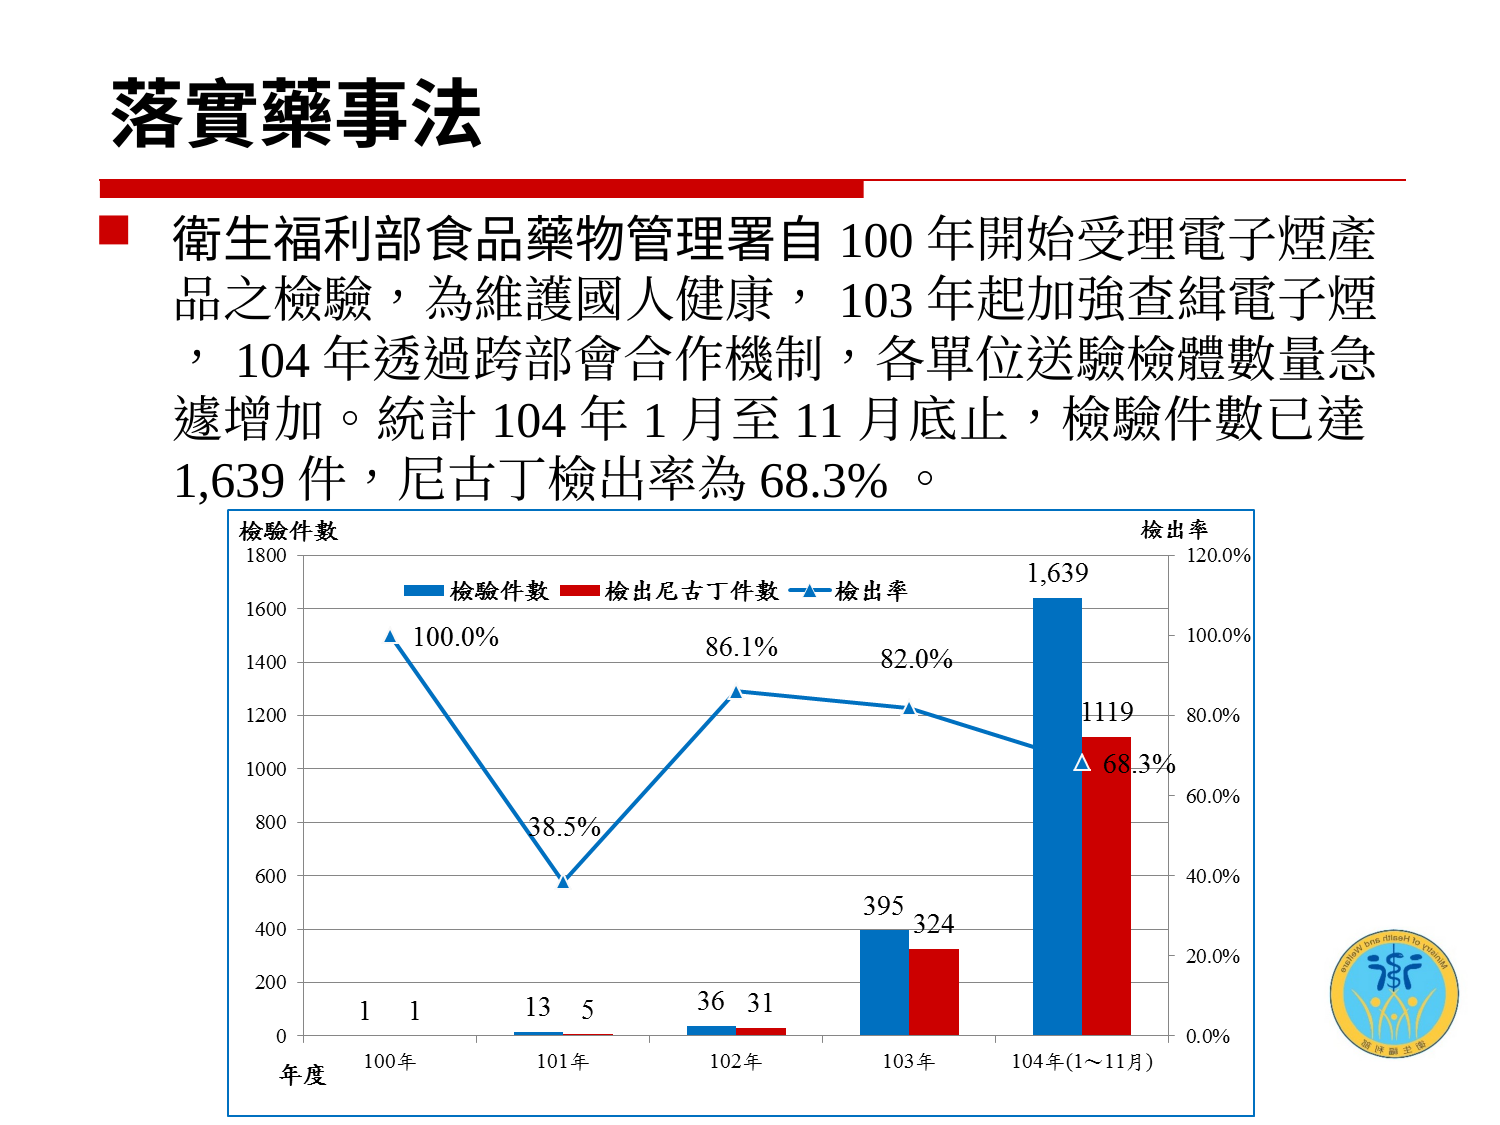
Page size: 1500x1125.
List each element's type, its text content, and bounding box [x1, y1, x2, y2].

title 落實藥事法 [94, 50, 1474, 164]
list 衛生福利部食品藥物管理署自100年開始受理電子煙產品之檢驗，為維護國人健康，103年起加強查緝電子煙，104年透過跨部會合作機制，各單位送驗檢體數量急遽增加。統計104年1月至11月底止，檢驗件數已達1,639件，尼古丁檢出率為68.3%。 [80, 199, 1394, 1096]
picture [227, 509, 1255, 1117]
picture [1394, 927, 1468, 1061]
